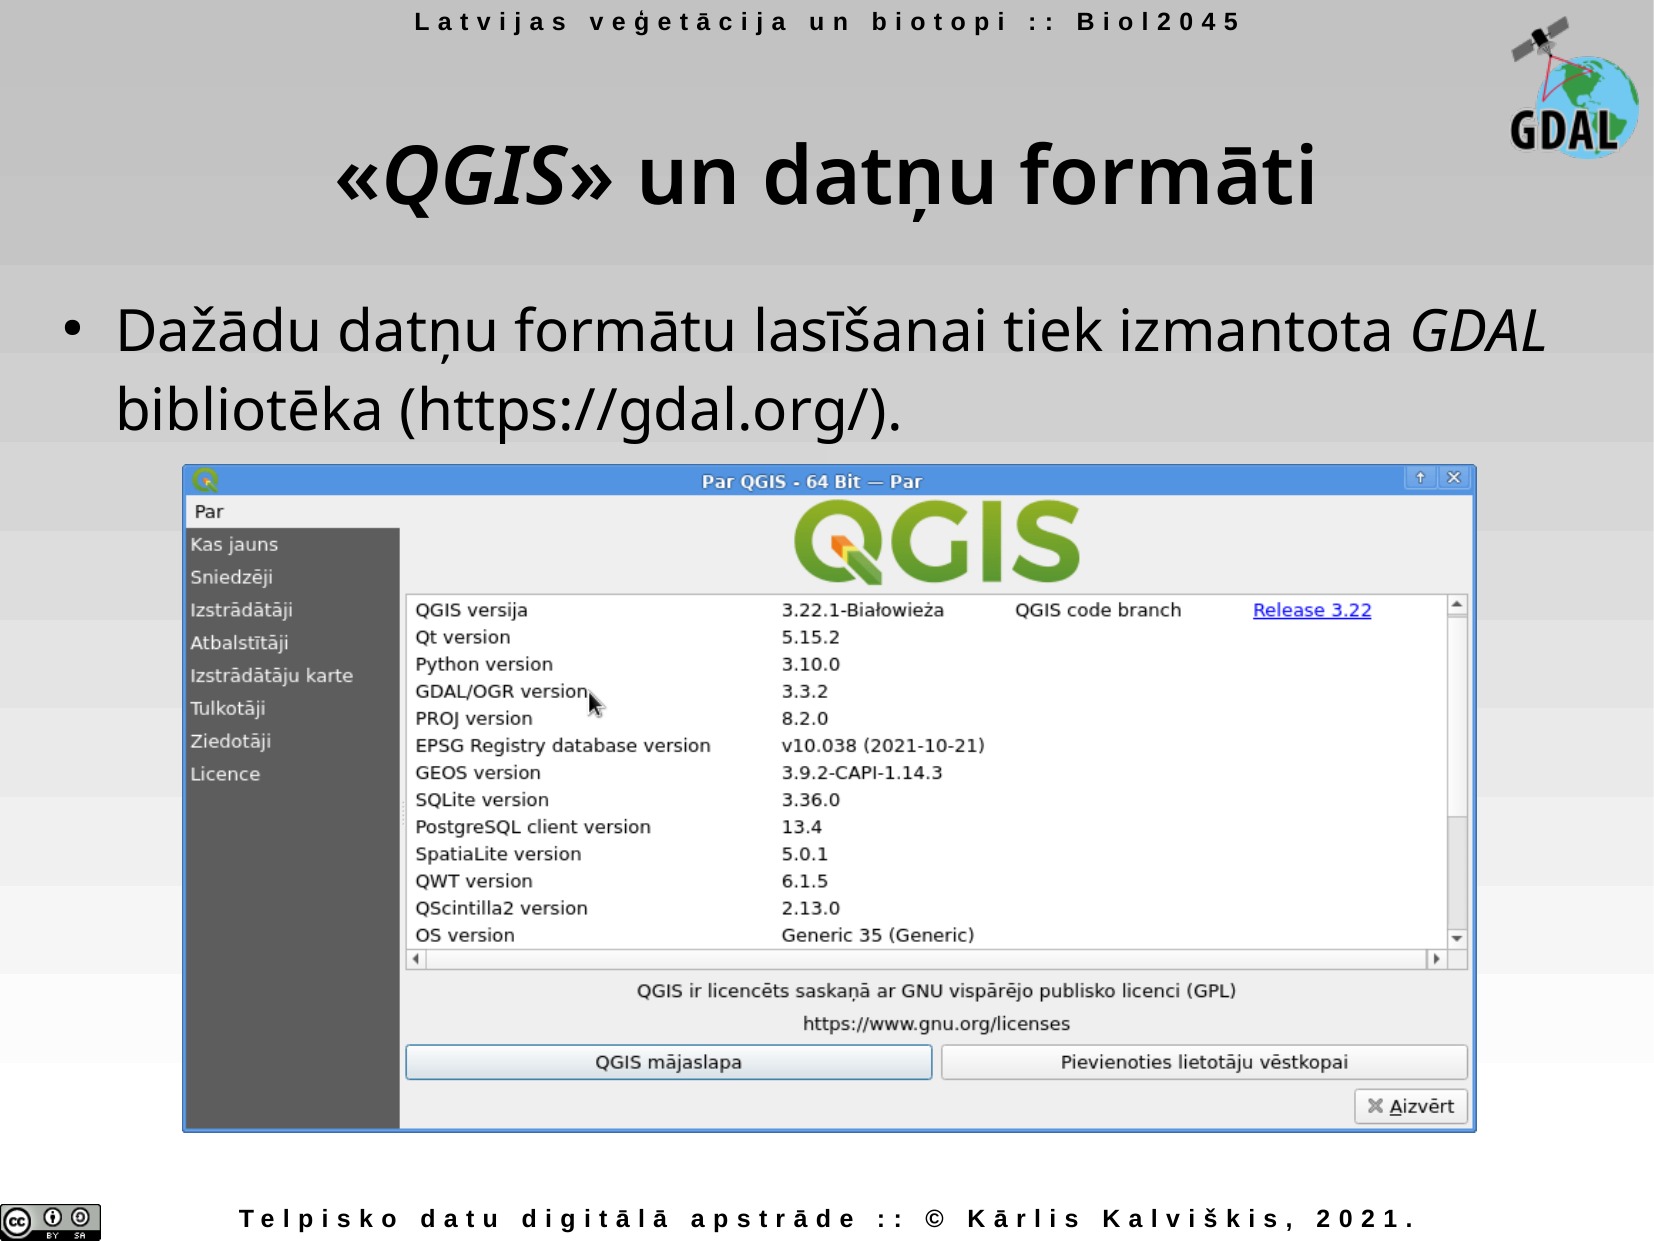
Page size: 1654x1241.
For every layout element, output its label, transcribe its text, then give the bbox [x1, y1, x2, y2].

list Dažādu datņu formātu lasīšanai tiek izmantota GDAL bibliotēka (https://gdal.org/). [44, 289, 1610, 1113]
picture [0, 0, 1654, 1241]
title «QGIS» un datņu formāti [29, 49, 1625, 296]
